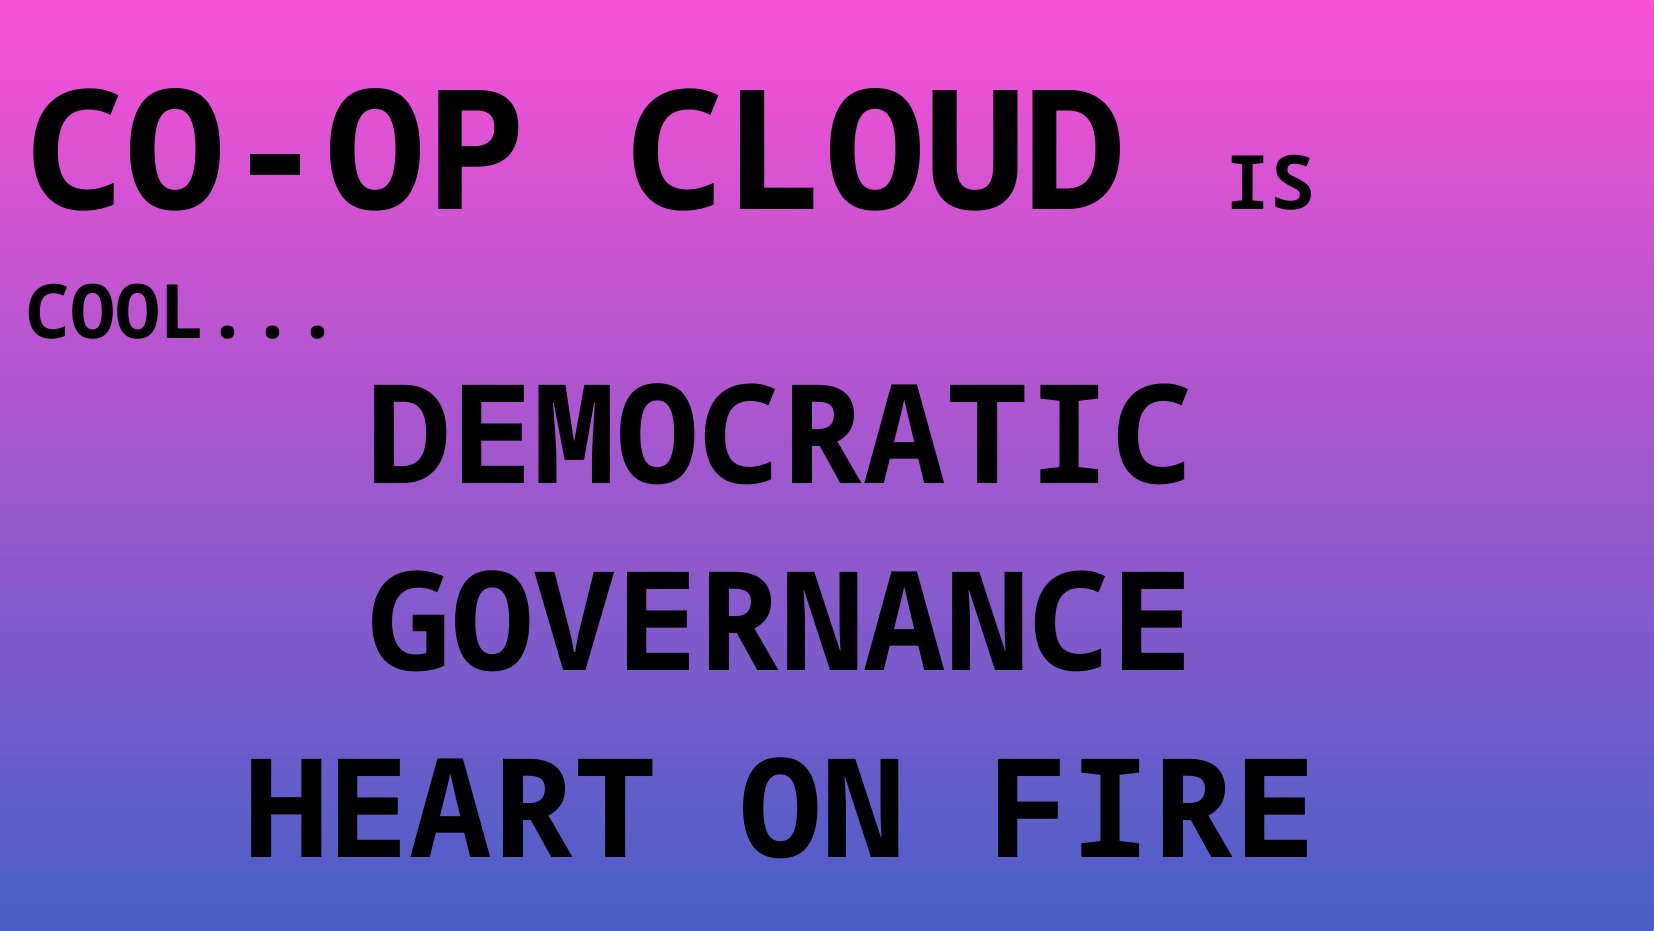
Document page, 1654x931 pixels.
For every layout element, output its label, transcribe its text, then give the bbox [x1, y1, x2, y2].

text_box CO-OP CLOUD IS COOL... [11, 23, 1654, 283]
text_box DEMOCRATIC GOVERNANCE HEART ON FIRE EMOJI [230, 328, 1412, 862]
